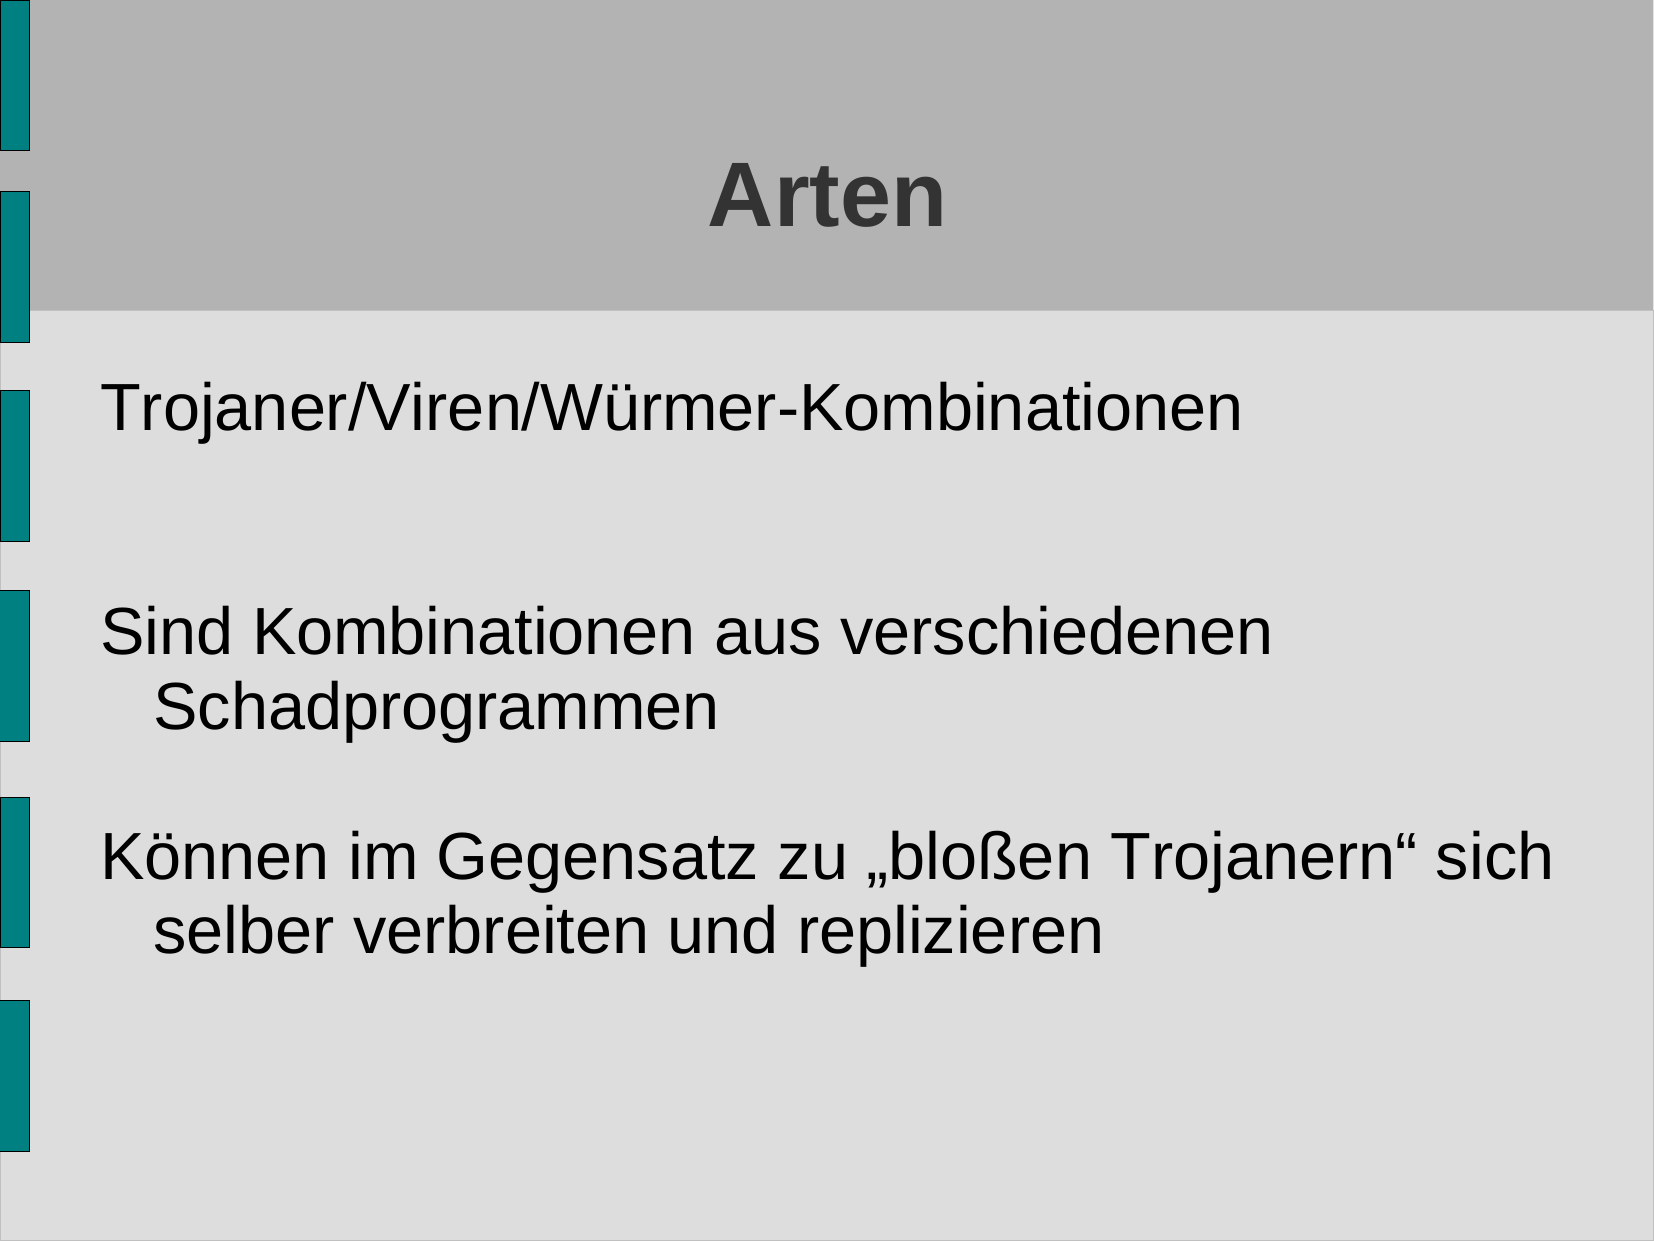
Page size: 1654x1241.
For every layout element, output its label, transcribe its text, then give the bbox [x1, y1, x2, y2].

list Trojaner/Viren/Würmer-Kombinationen Sind Kombinationen aus verschiedenen Schadprogrammen Können im Gegensatz zu „bloßen Trojanern“ sich selber verbreiten und replizieren [82, 295, 1565, 1099]
title Arten [121, 91, 1534, 295]
